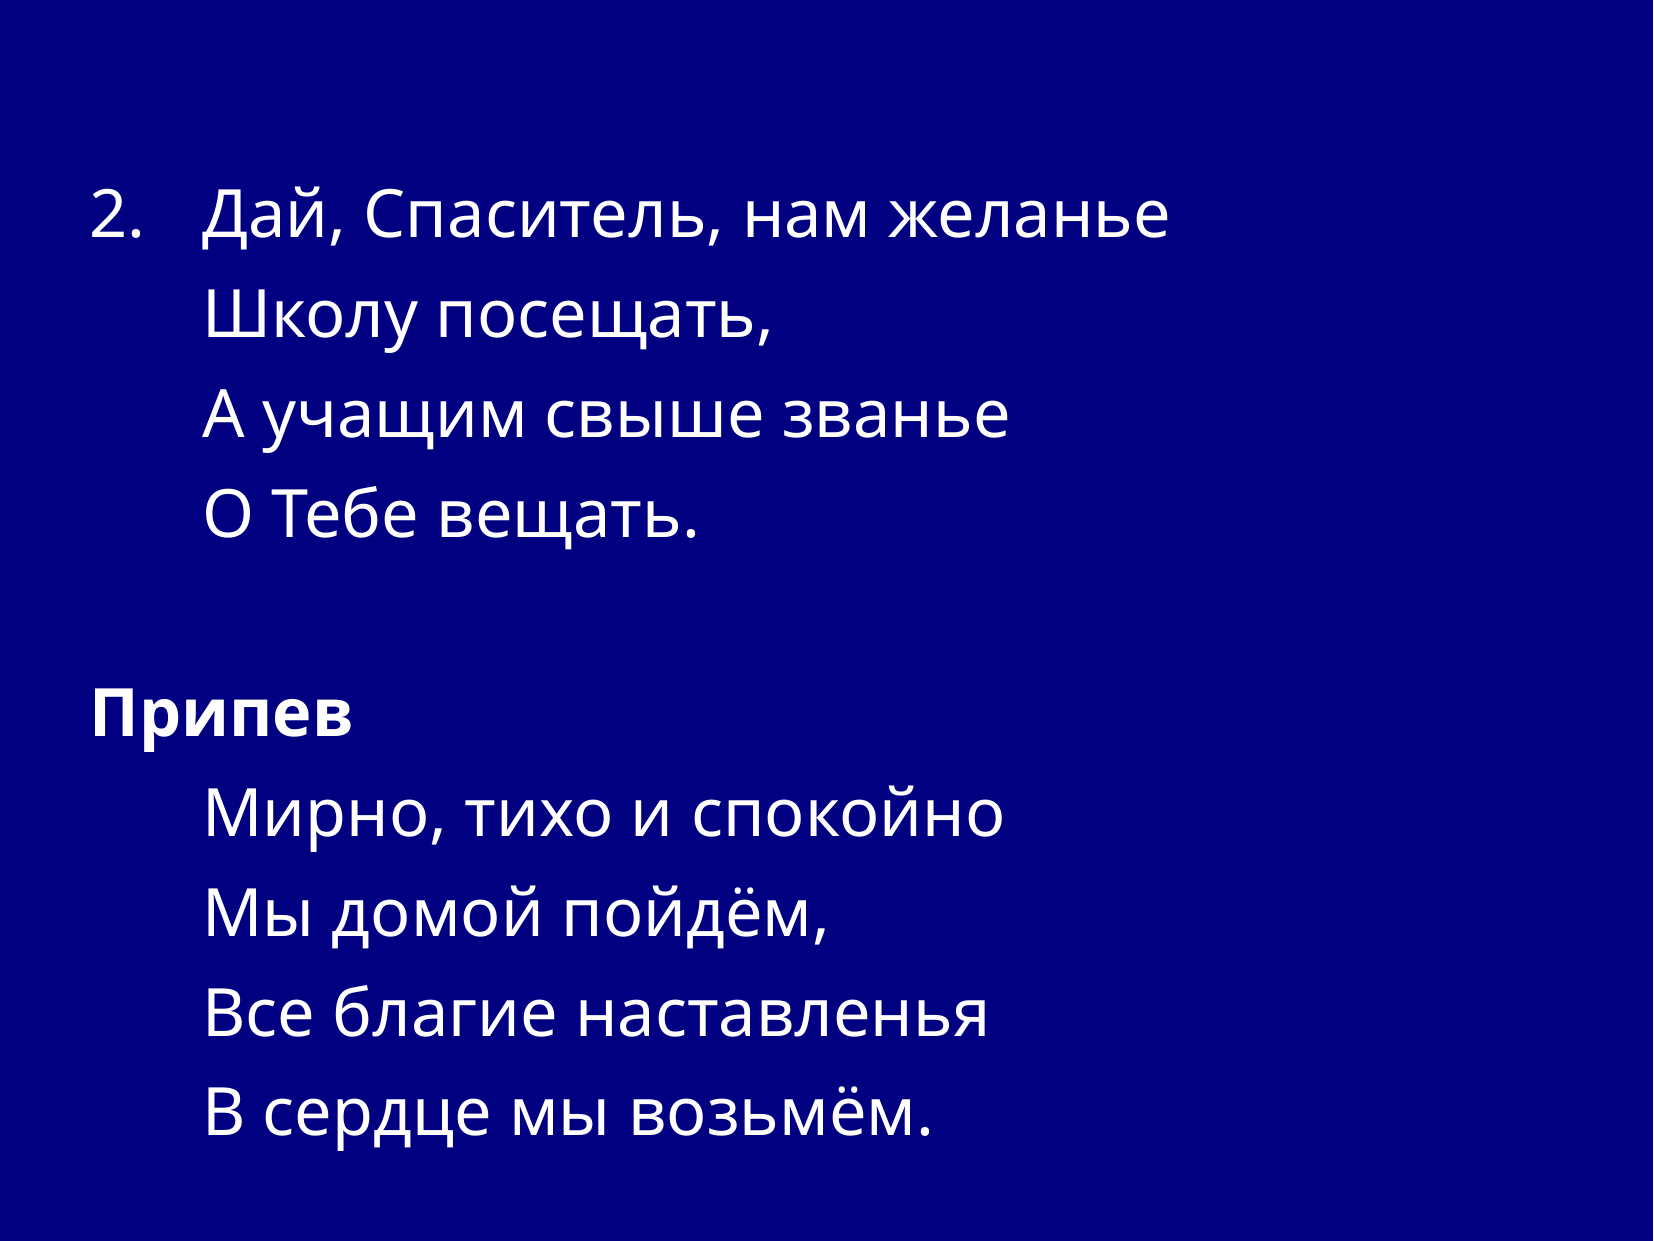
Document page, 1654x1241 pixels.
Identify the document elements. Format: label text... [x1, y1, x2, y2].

text_box 2. Дай, Спаситель, нам желанье Школу посещать, А учащим свыше званье О Тебе вещать. Припев Мирно, тихо и спокойно Мы домой пойдём, Все благие наставленья В сердце мы возьмём. [75, 150, 1576, 1163]
